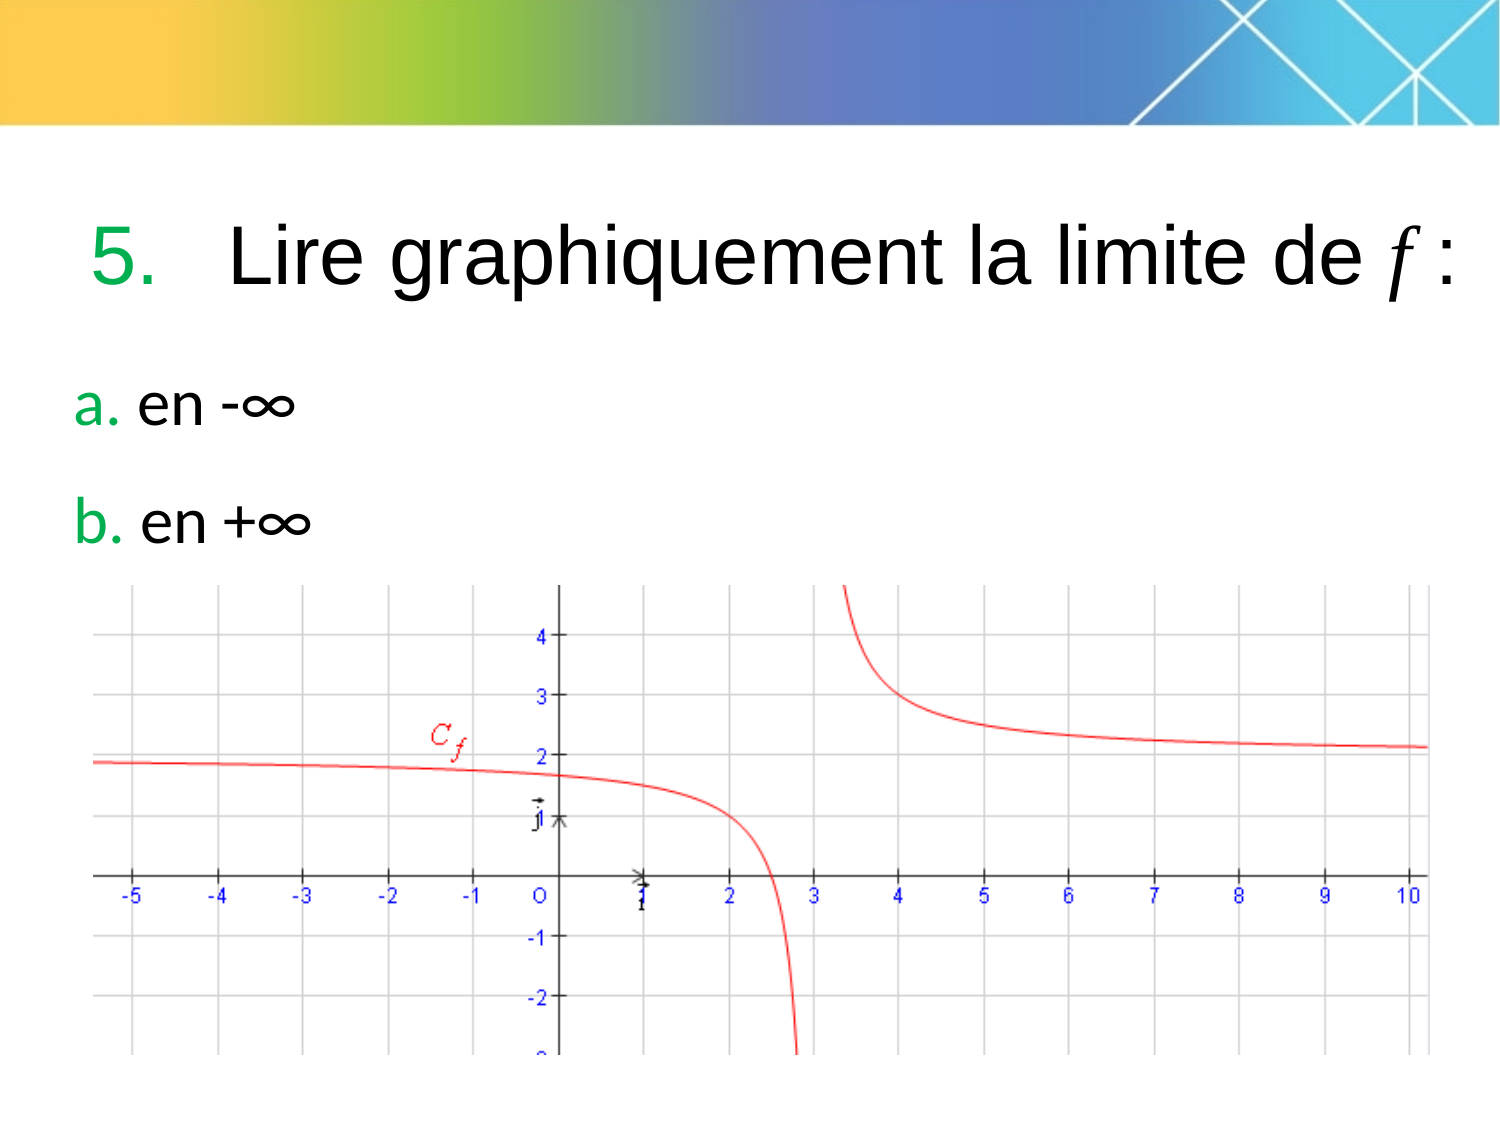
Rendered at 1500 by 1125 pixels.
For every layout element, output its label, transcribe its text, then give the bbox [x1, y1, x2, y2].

text_box a. en -∞ b. en +∞ [58, 351, 411, 565]
picture [93, 585, 1430, 1055]
text_box Lire graphiquement la limite de f : [75, 164, 1500, 338]
picture [0, 0, 1500, 127]
